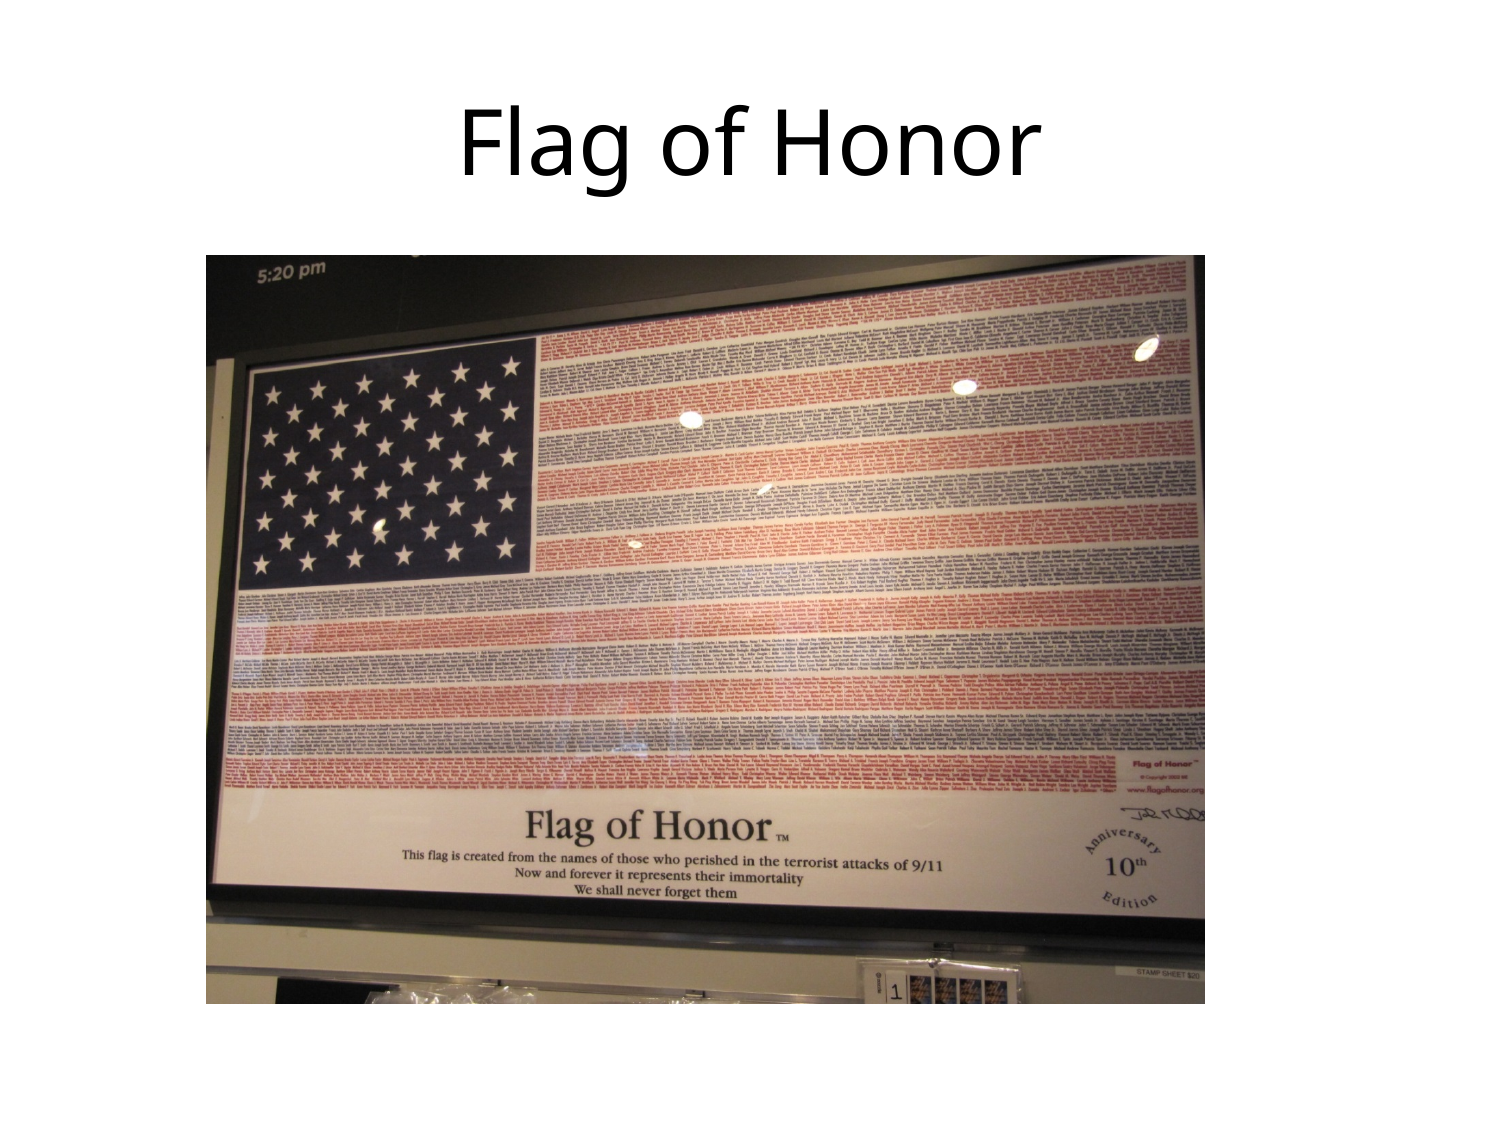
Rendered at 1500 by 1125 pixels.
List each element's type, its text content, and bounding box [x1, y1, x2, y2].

title Flag of Honor [75, 45, 1426, 233]
picture [206, 255, 1205, 1004]
